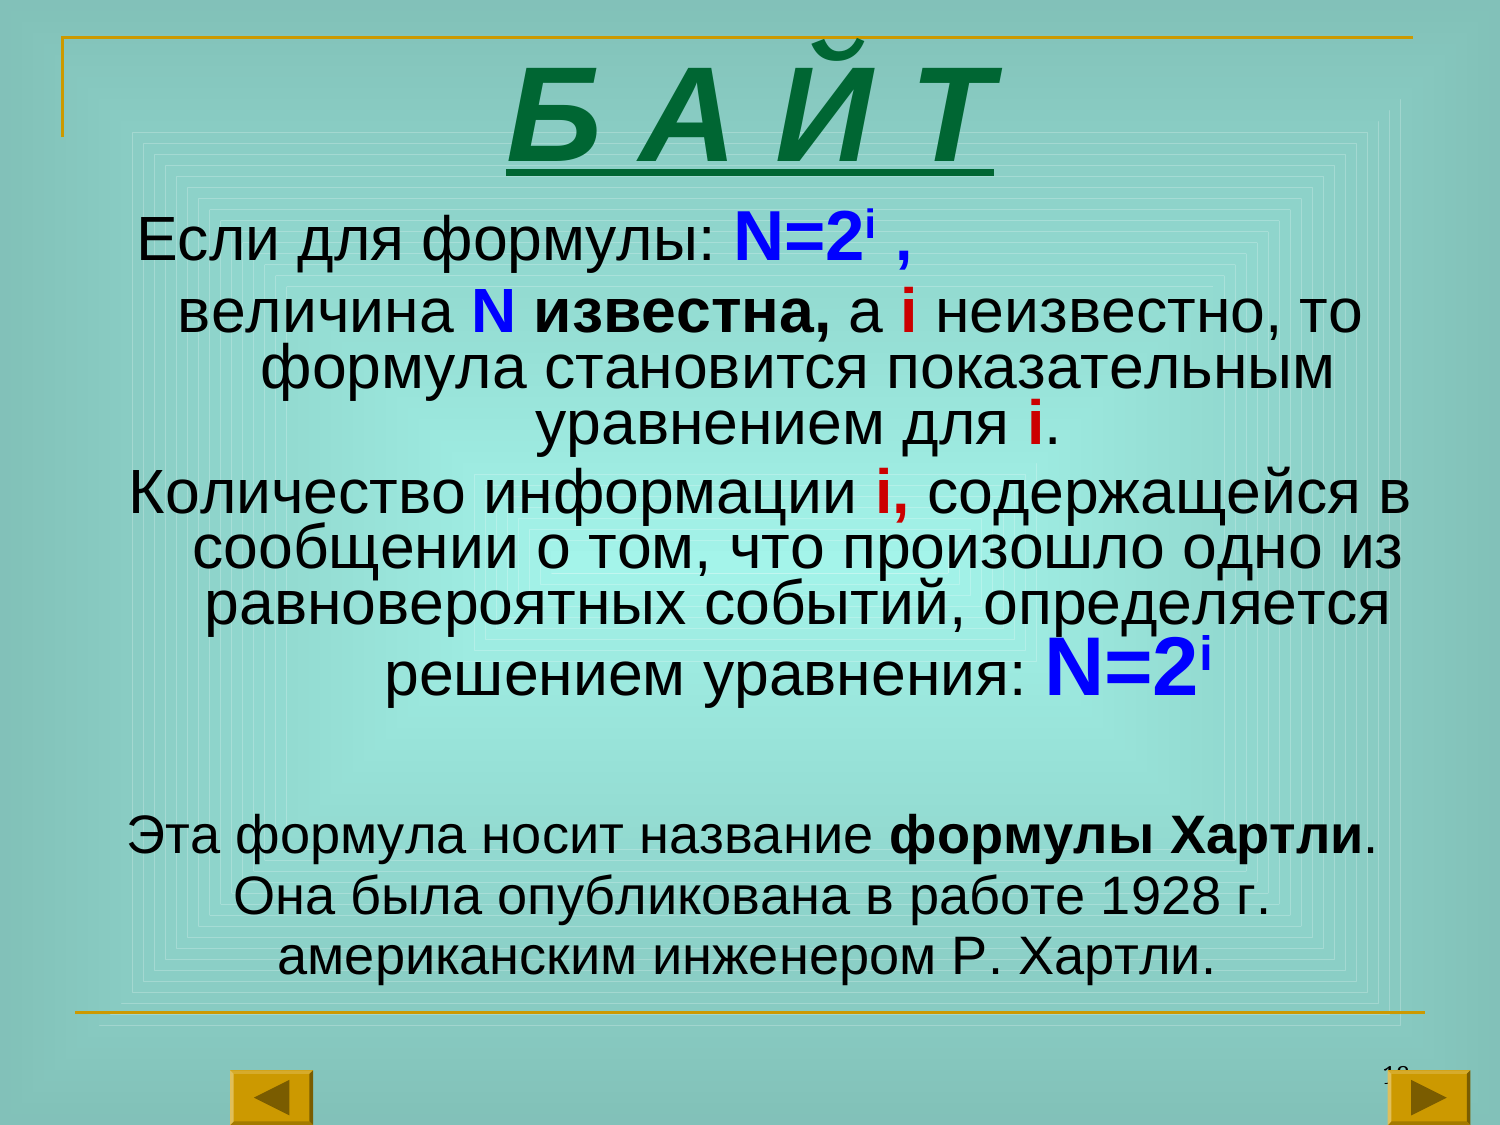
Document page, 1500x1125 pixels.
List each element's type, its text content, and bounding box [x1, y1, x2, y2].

title Б А Й Т [75, 31, 1426, 188]
list Если для формулы: N=2i , величина N известна, а i неизвестно, то формула становится показательным уравнением для i. Количество информации i, содержащейся в сообщении о том, что произошло одно из равновероятных событий, определяется решением уравнения: N=2i [64, 188, 1477, 798]
text_box [232, 1070, 314, 1125]
text_box [1389, 1070, 1471, 1125]
text_box Эта формула носит название формулы Хартли. Она была опубликована в работе 1928 г. американским инженером Р. Хартли. [88, 797, 1418, 1002]
